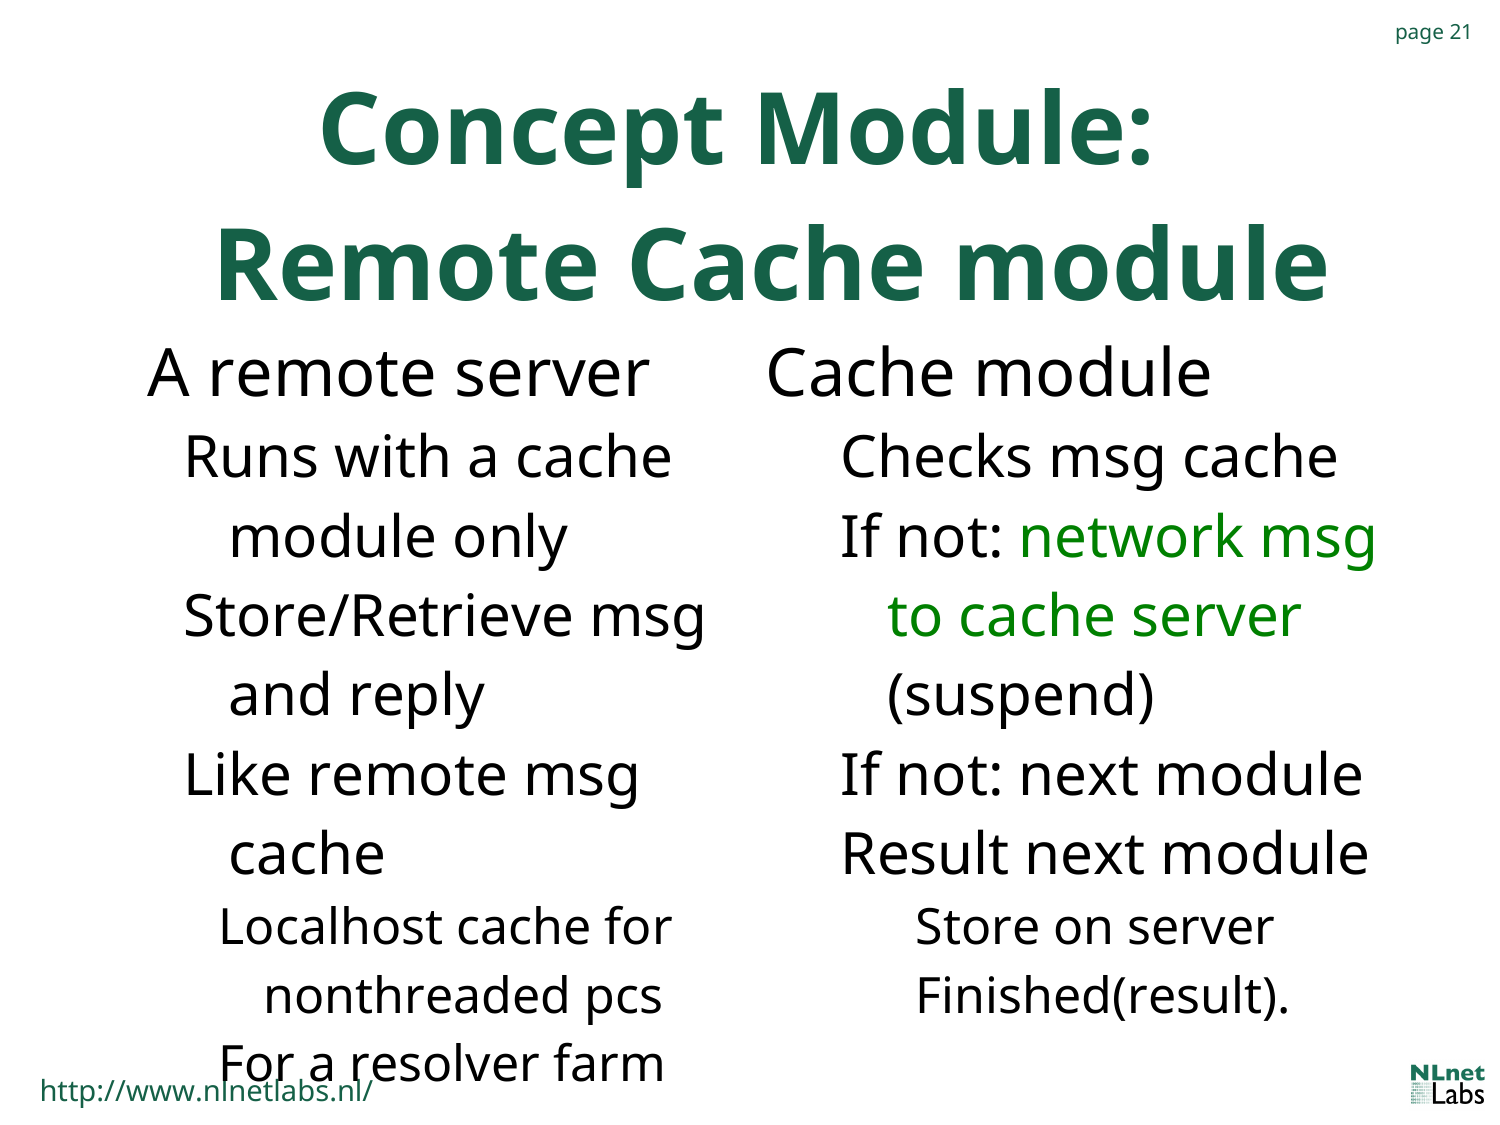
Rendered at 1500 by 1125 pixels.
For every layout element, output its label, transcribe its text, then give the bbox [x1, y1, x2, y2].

title Concept Module: Remote Cache module [112, 66, 1388, 322]
picture [1409, 1059, 1485, 1111]
list Cache module Checks msg cache If not: network msg to cache server (suspend) If not: next module Result next module Store on server Finished(result). [765, 324, 1388, 986]
list A remote server Runs with a cache module only Store/Retrieve msg and reply Like remote msg cache Localhost cache for nonthreaded pcs For a resolver farm [112, 324, 735, 1001]
